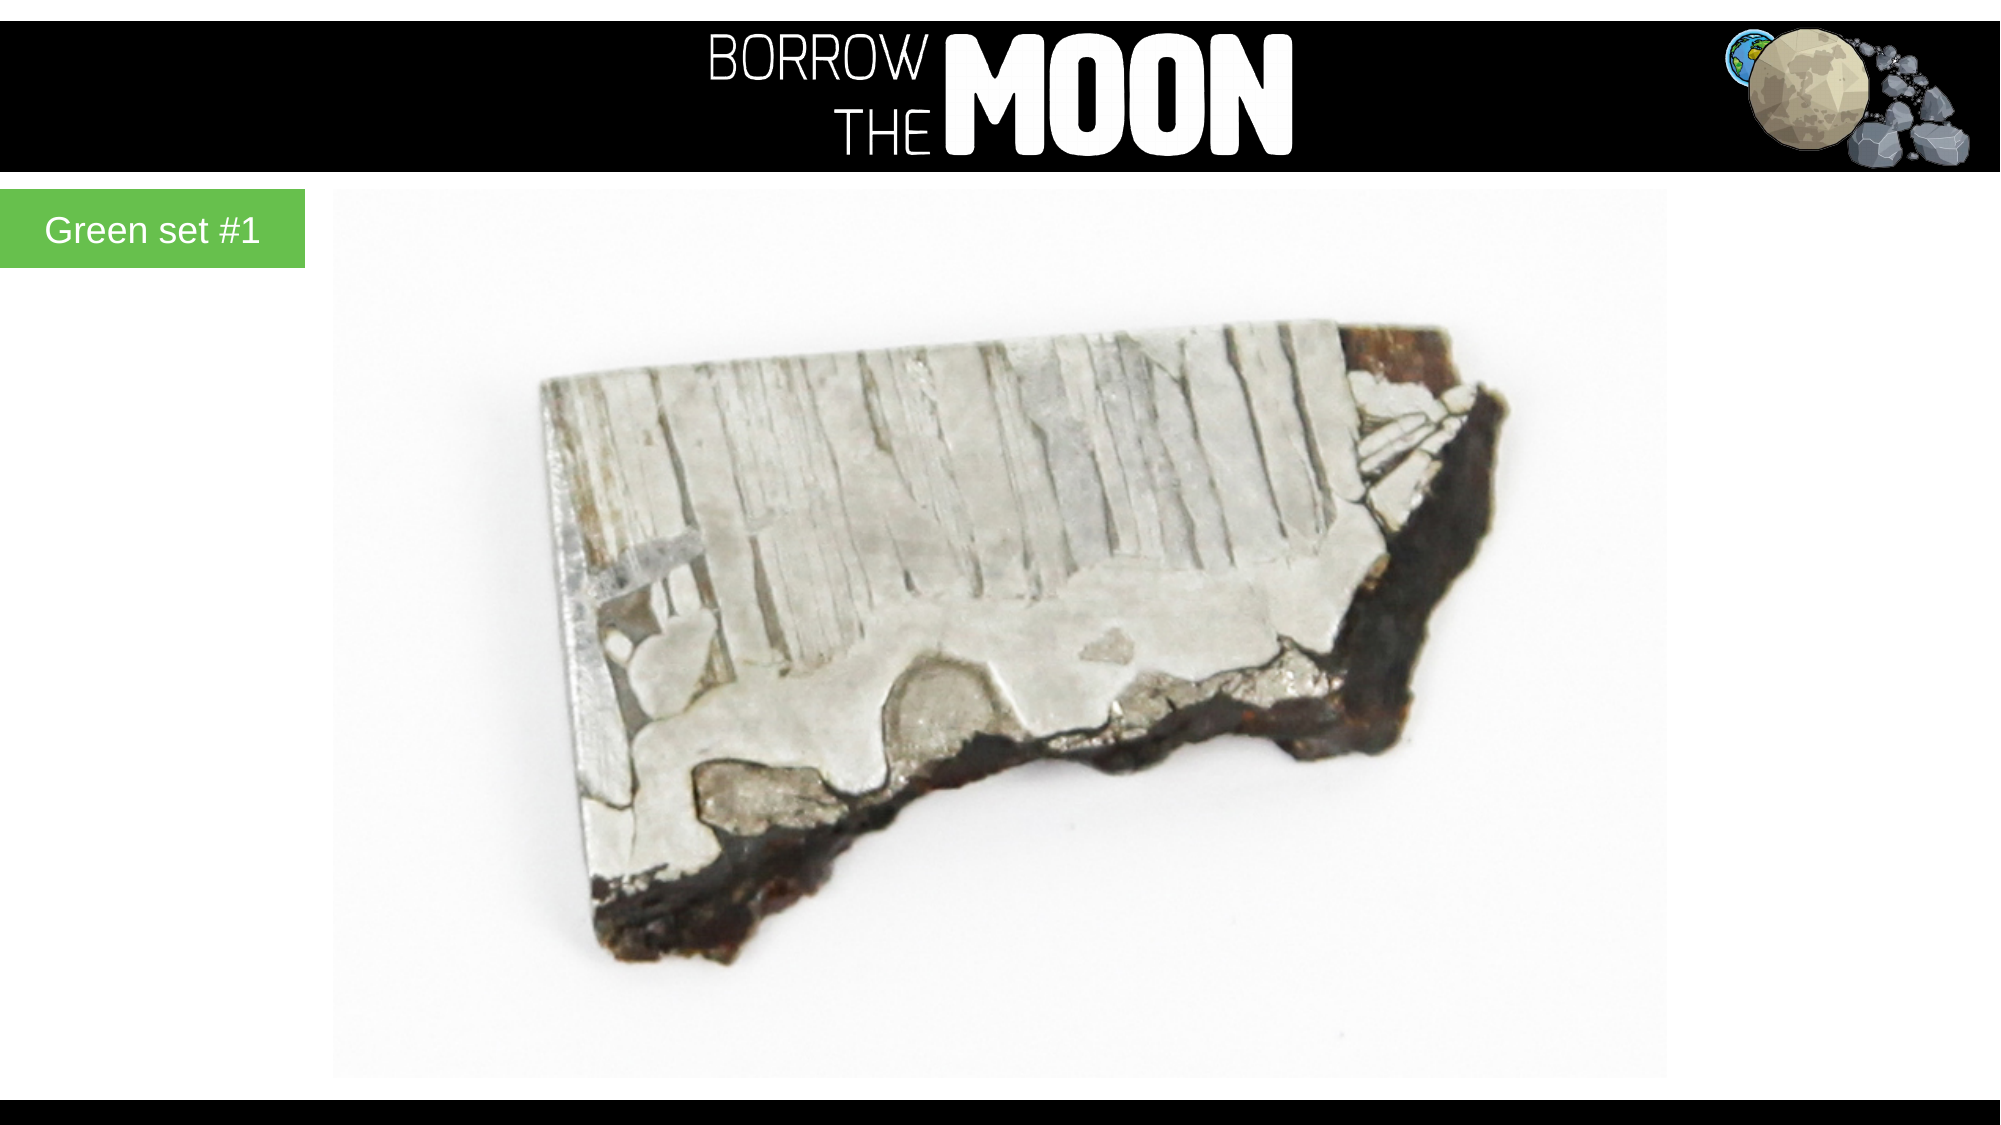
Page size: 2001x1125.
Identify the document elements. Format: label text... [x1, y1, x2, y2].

text_box Green set #1 [0, 189, 305, 268]
picture [333, 189, 1667, 1078]
